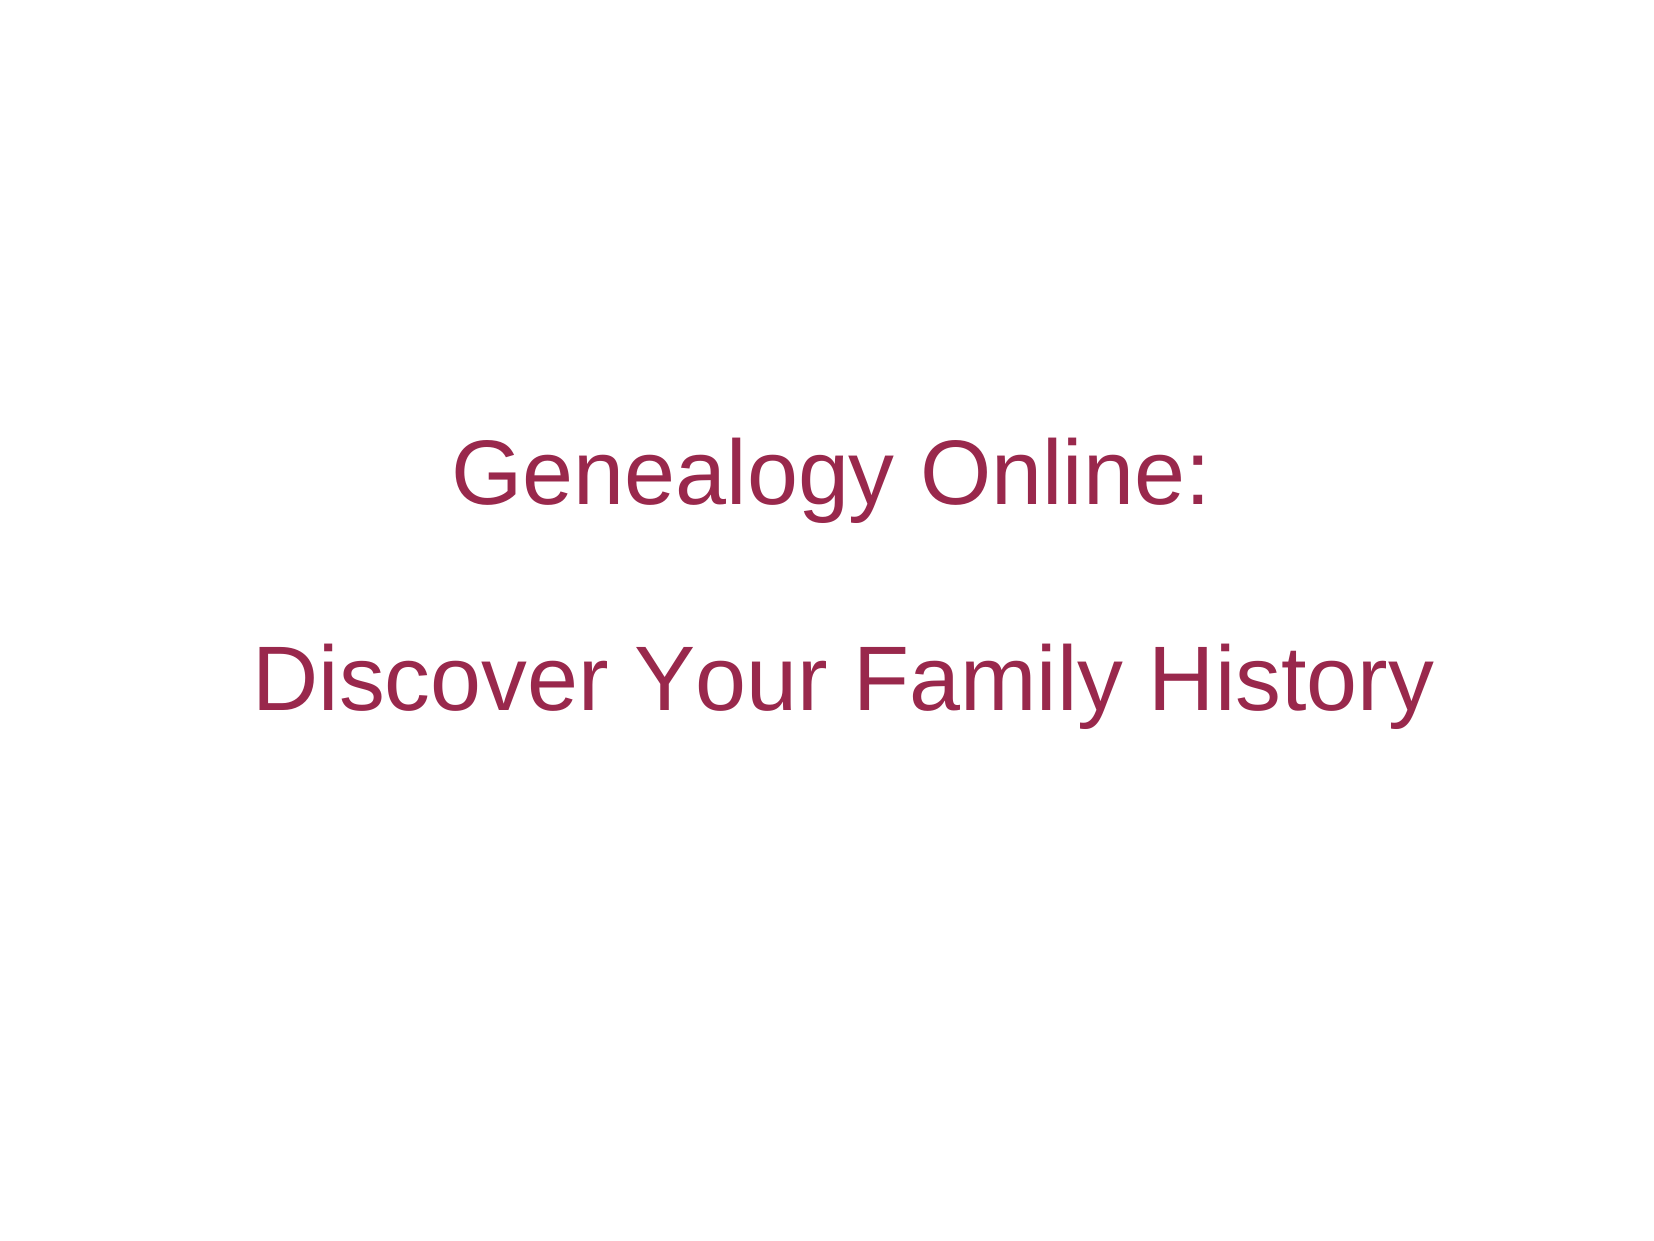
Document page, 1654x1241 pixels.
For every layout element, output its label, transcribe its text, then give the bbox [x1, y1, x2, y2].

subtitle Genealogy Online: Discover Your Family History [118, 324, 1571, 1004]
